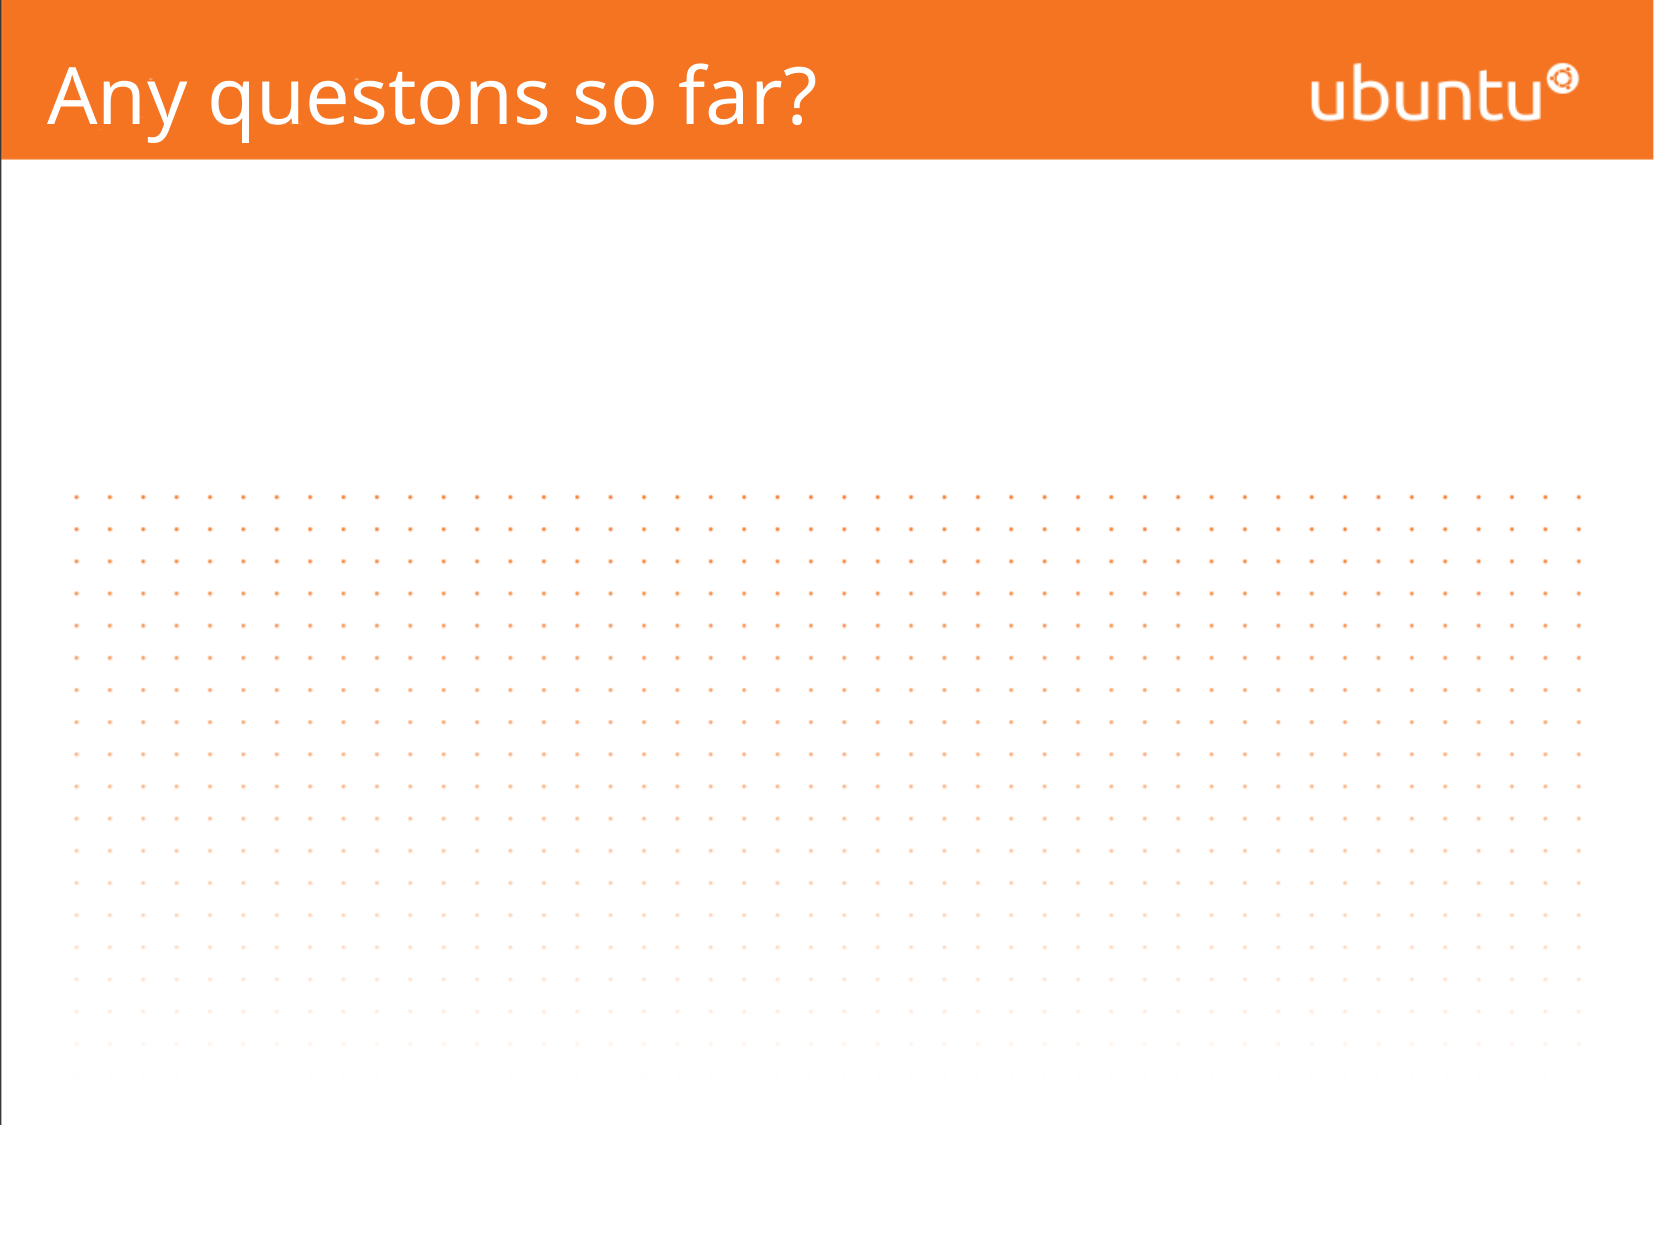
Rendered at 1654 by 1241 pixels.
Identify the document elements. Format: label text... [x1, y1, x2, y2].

title Any questons so far? [47, 29, 1276, 158]
picture [0, 0, 1654, 1125]
